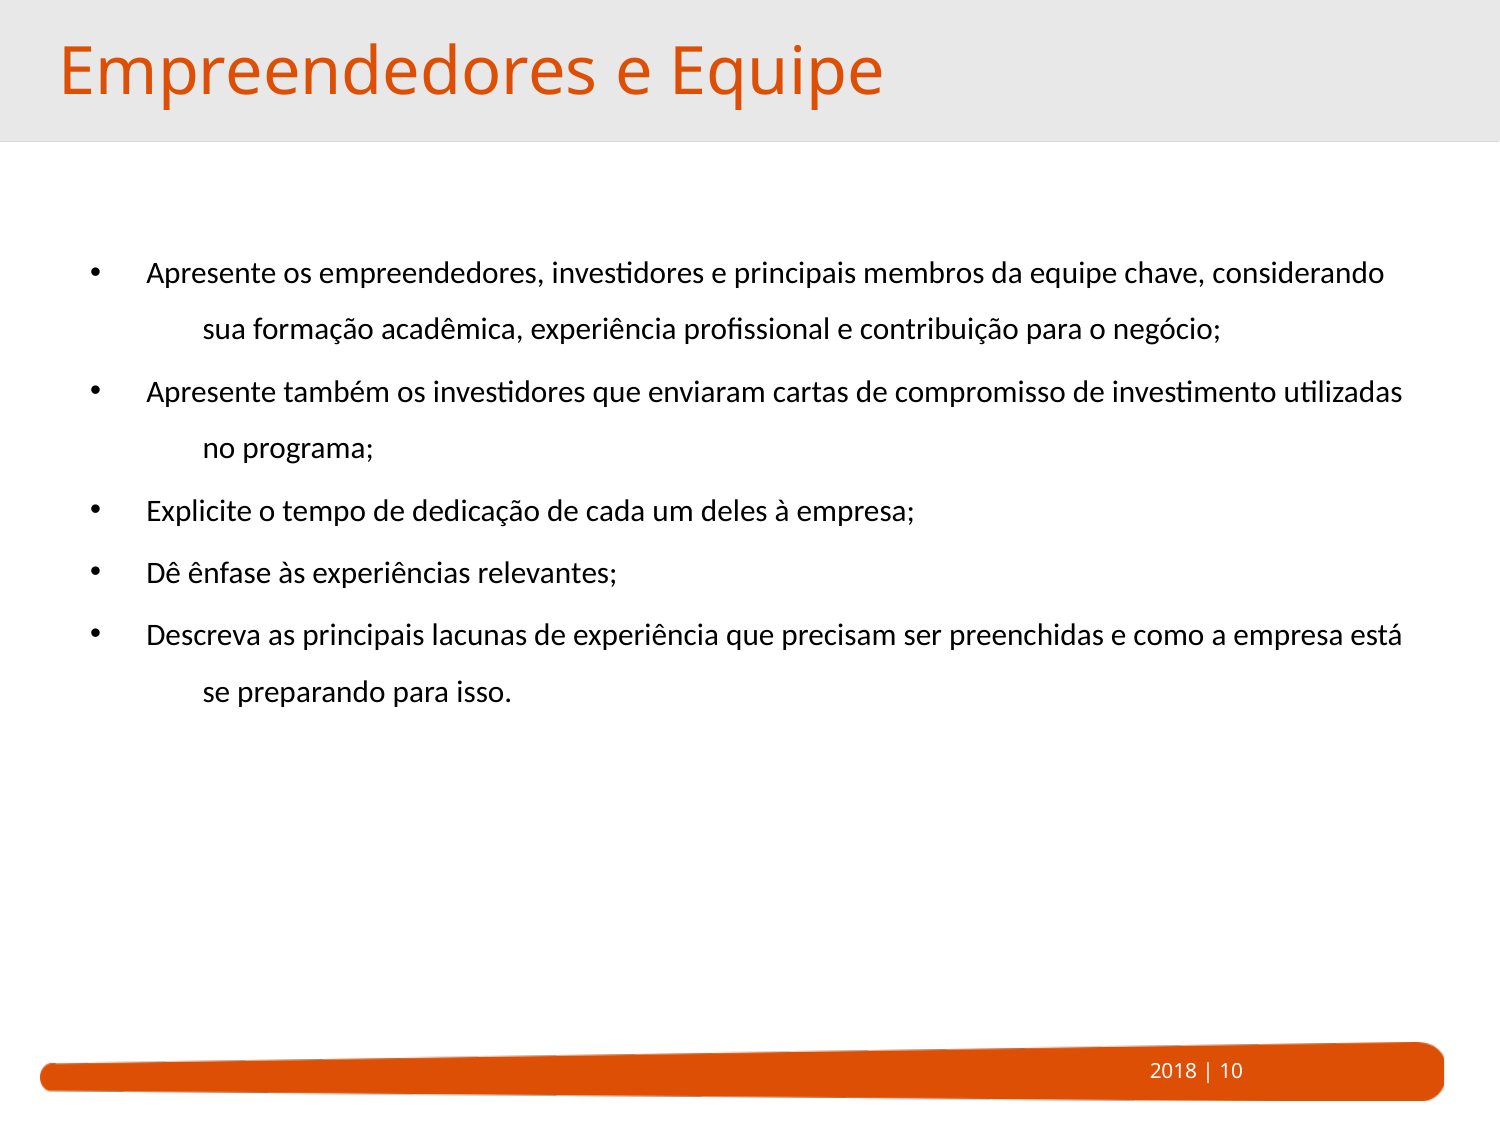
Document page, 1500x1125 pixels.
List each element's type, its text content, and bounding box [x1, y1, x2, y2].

text_box Empreendedores e Equipe [58, 2, 1440, 148]
text_box Apresente os empreendedores, investidores e principais membros da equipe chave, considerando sua formação acadêmica, experiência profissional e contribuição para o negócio; Apresente também os investidores que enviaram cartas de compromisso de investimento utilizadas no programa; Explicite o tempo de dedicação de cada um deles à empresa; Dê ênfase às experiências relevantes; Descreva as principais lacunas de experiência que precisam ser preenchidas e como a empresa está se preparando para isso. [75, 226, 1426, 1059]
